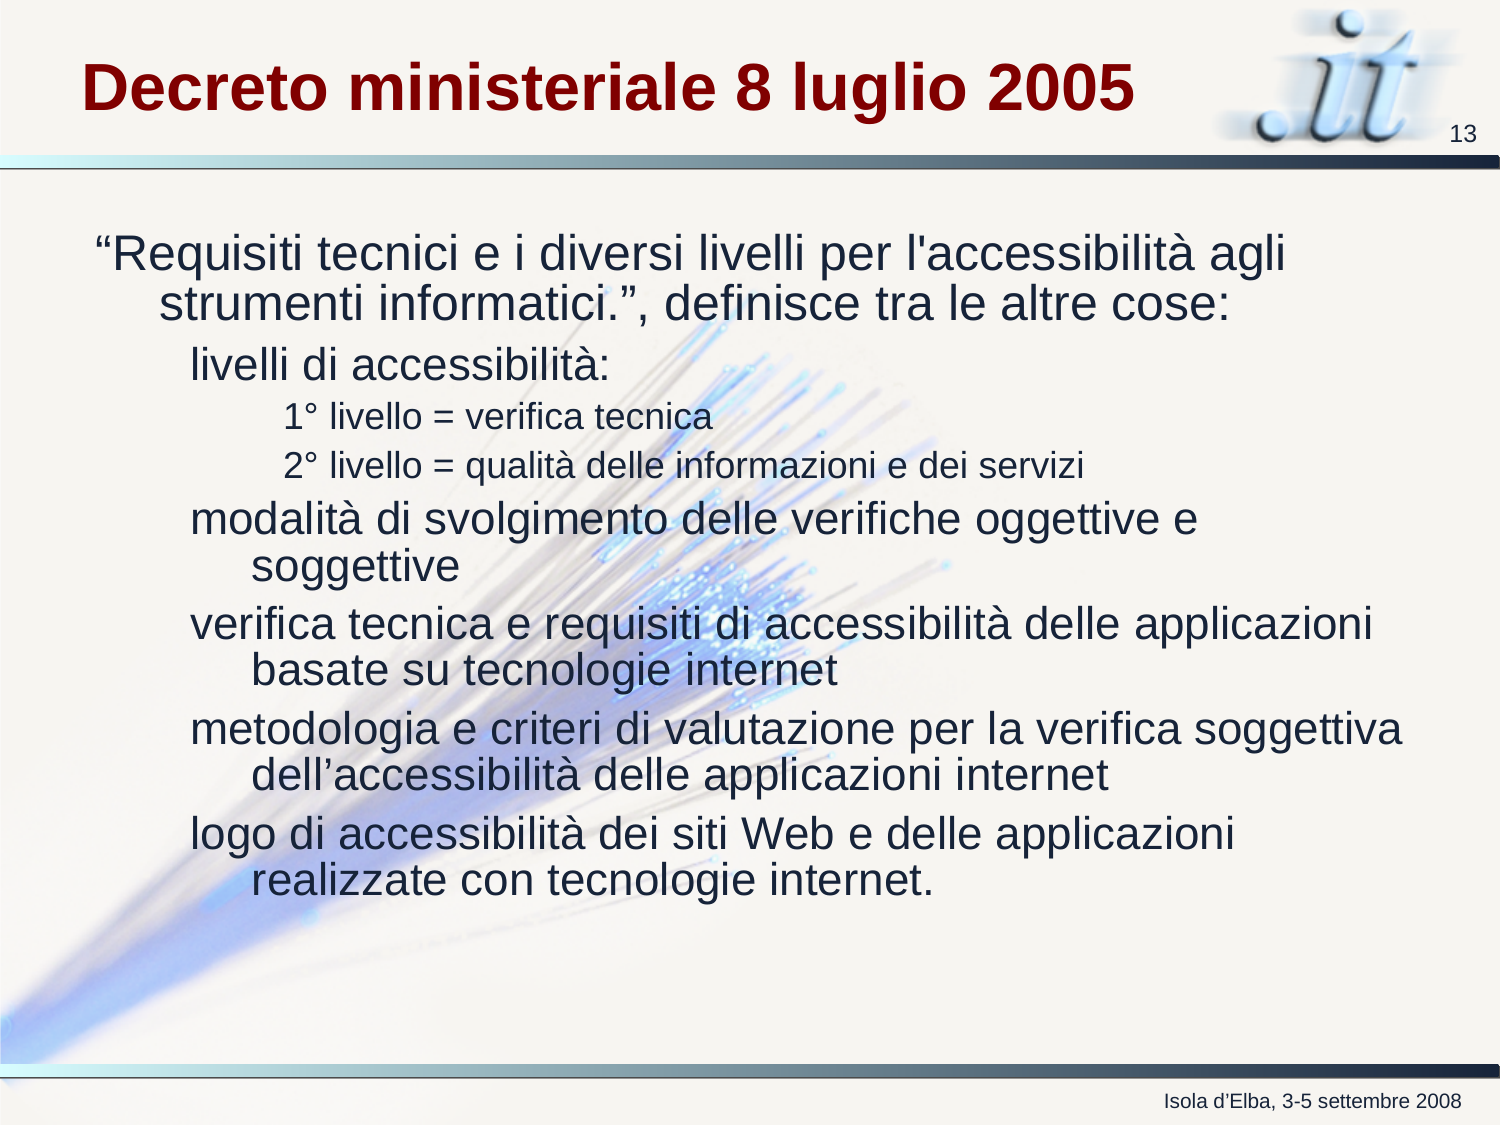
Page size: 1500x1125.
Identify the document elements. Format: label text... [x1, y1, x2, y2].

title Decreto ministeriale 8 luglio 2005 [81, 33, 1198, 148]
picture [0, 0, 1500, 157]
picture [0, 170, 1500, 1066]
list “Requisiti tecnici e i diversi livelli per l'accessibilità agli strumenti informatici.”, definisce tra le altre cose: livelli di accessibilità: 1° livello = verifica tecnica 2° livello = qualità delle informazioni e dei servizi modalità di svolgimento delle verifiche oggettive e soggettive verifica tecnica e requisiti di accessibilità delle applicazioni basate su tecnologie internet metodologia e criteri di valutazione per la verifica soggettiva dell’accessibilità delle applicazioni internet logo di accessibilità dei siti Web e delle applicazioni realizzate con tecnologie internet. [81, 222, 1425, 1035]
picture [0, 1079, 1500, 1125]
